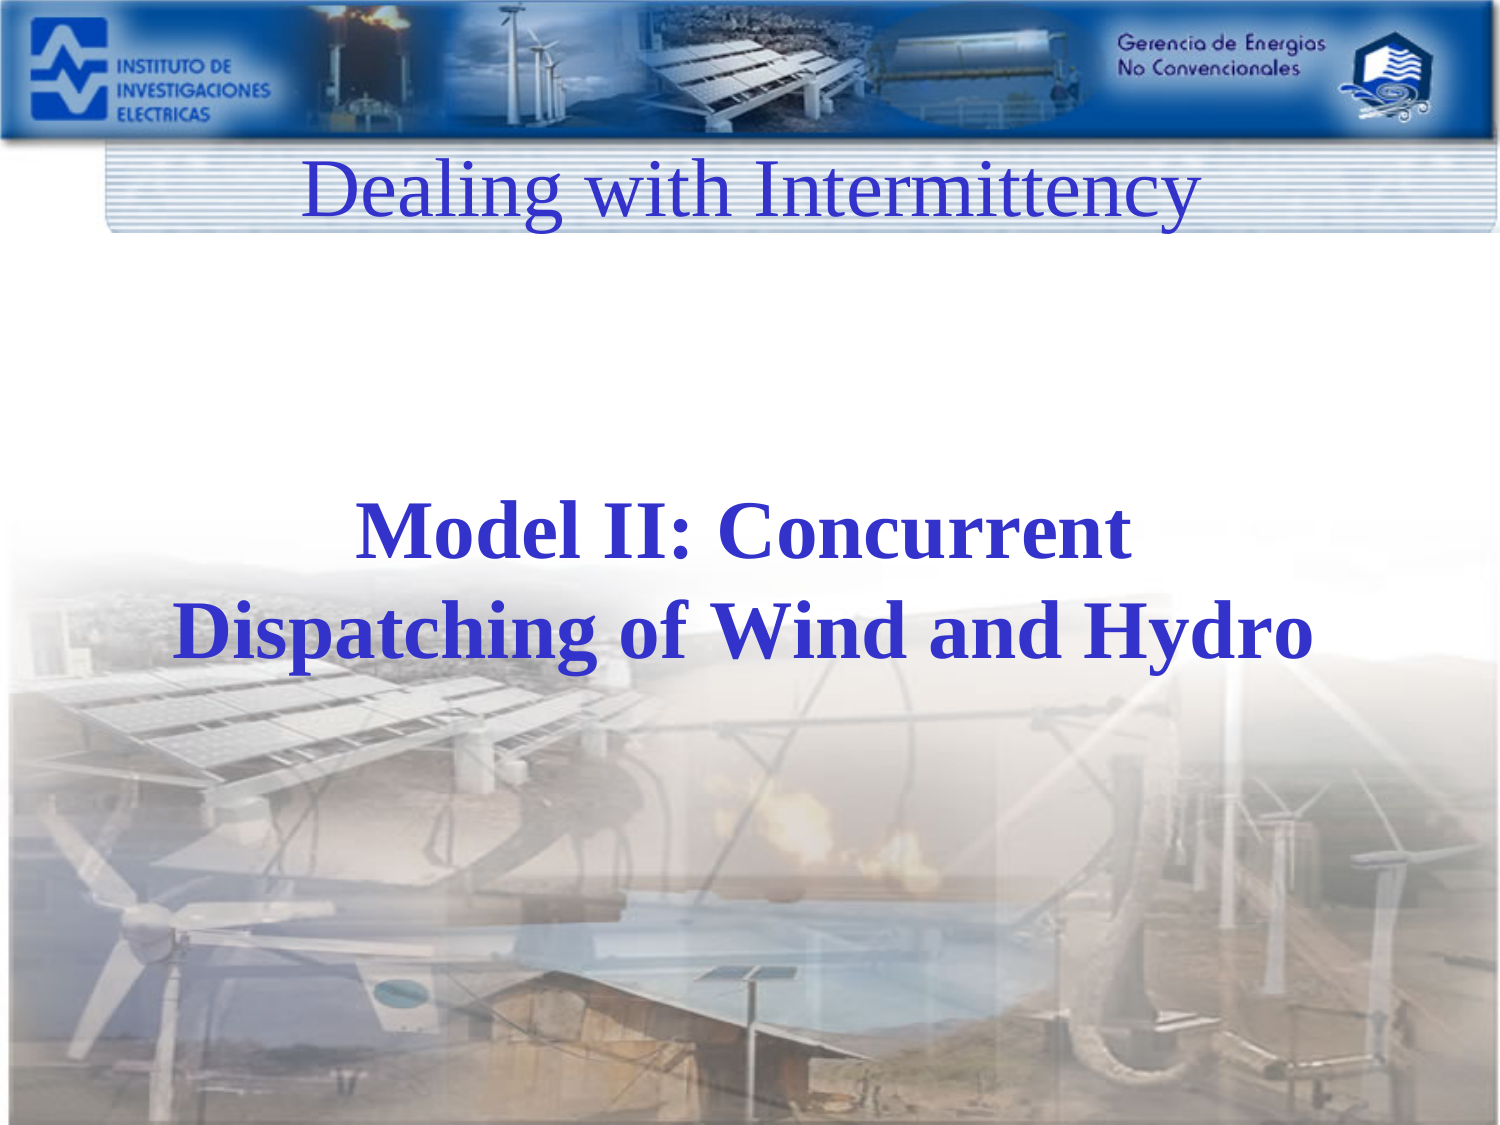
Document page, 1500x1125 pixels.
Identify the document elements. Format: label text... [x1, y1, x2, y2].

title Dealing with Intermittency [76, 125, 1427, 230]
picture [0, 0, 1500, 233]
text_box Model II: Concurrent Dispatching of Wind and Hydro [147, 467, 1341, 684]
picture [0, 293, 1500, 1125]
